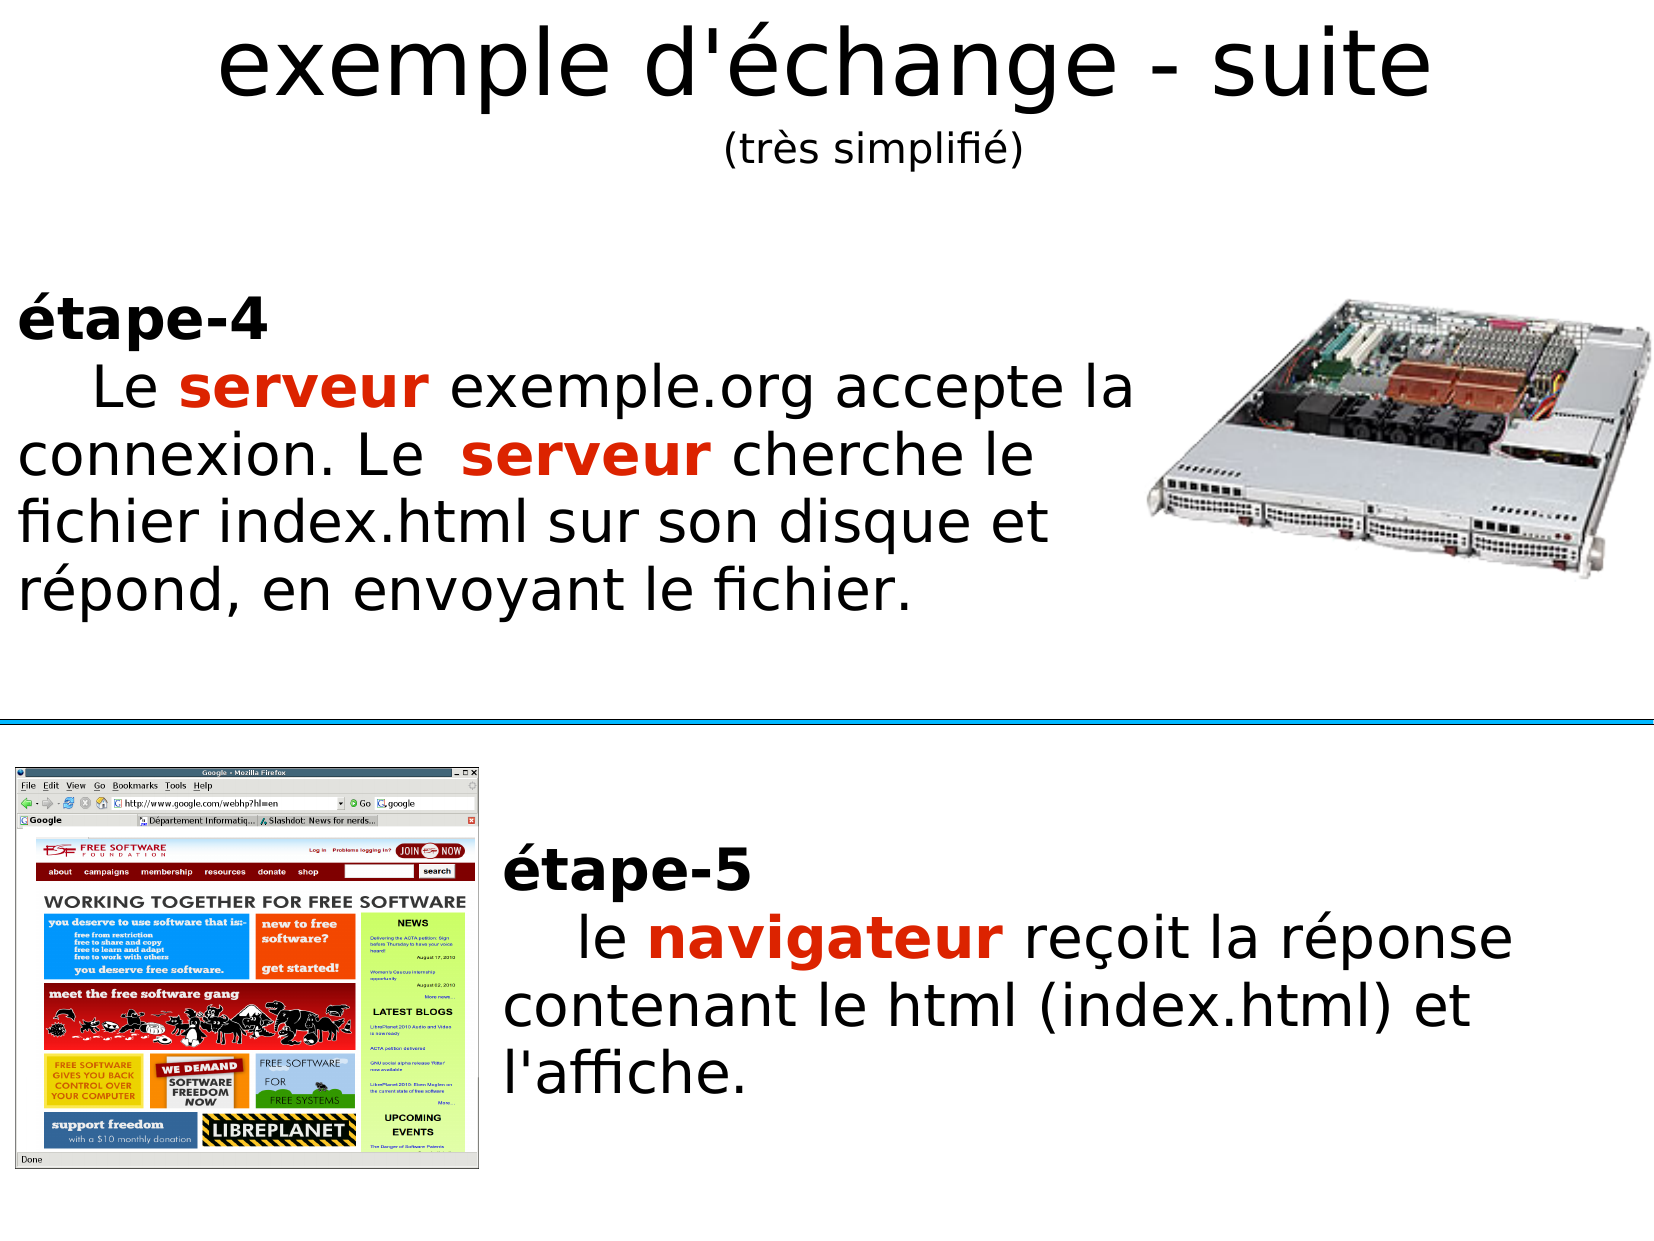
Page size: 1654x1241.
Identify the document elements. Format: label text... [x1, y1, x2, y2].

picture [1143, 298, 1654, 582]
text_box (très simplifié) [722, 124, 996, 174]
text_box étape-5 le navigateur reçoit la réponse contenant le html (index.html) et l'affiche. [502, 836, 1654, 1041]
text_box [0, 719, 1654, 725]
picture [15, 767, 479, 1169]
text_box [22, 826, 479, 1078]
title exemple d'échange - suite [136, 0, 1518, 125]
text_box étape-4 Le serveur exemple.org accepte la connexion. Le serveur cherche le fichier index.html sur son disque et répond, en envoyant le fichier. [17, 285, 1170, 625]
